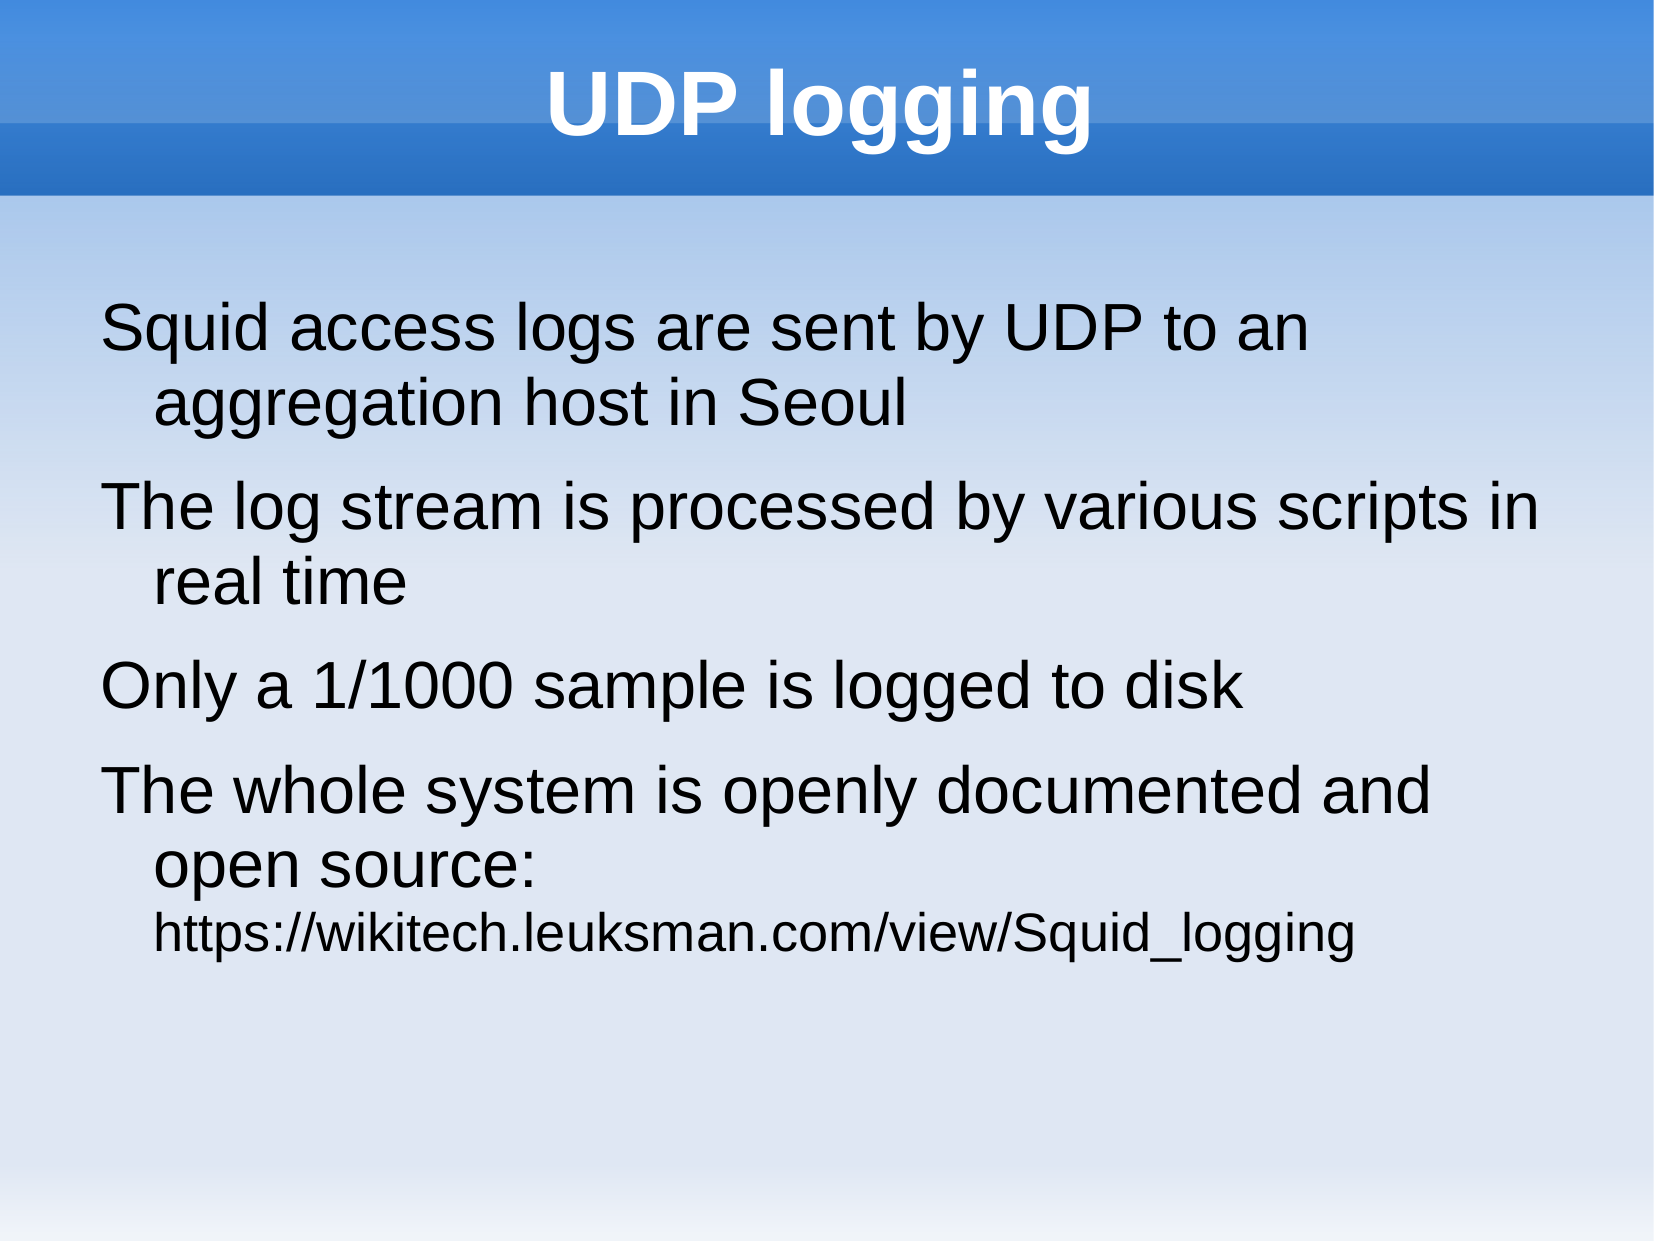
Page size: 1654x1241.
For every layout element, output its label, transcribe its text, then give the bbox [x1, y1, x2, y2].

title UDP logging [76, 0, 1565, 208]
list Squid access logs are sent by UDP to an aggregation host in Seoul The log stream is processed by various scripts in real time Only a 1/1000 sample is logged to disk The whole system is openly documented and open source: https://wikitech.leuksman.com/view/Squid_logging [82, 290, 1571, 1094]
picture [0, 0, 1654, 1241]
